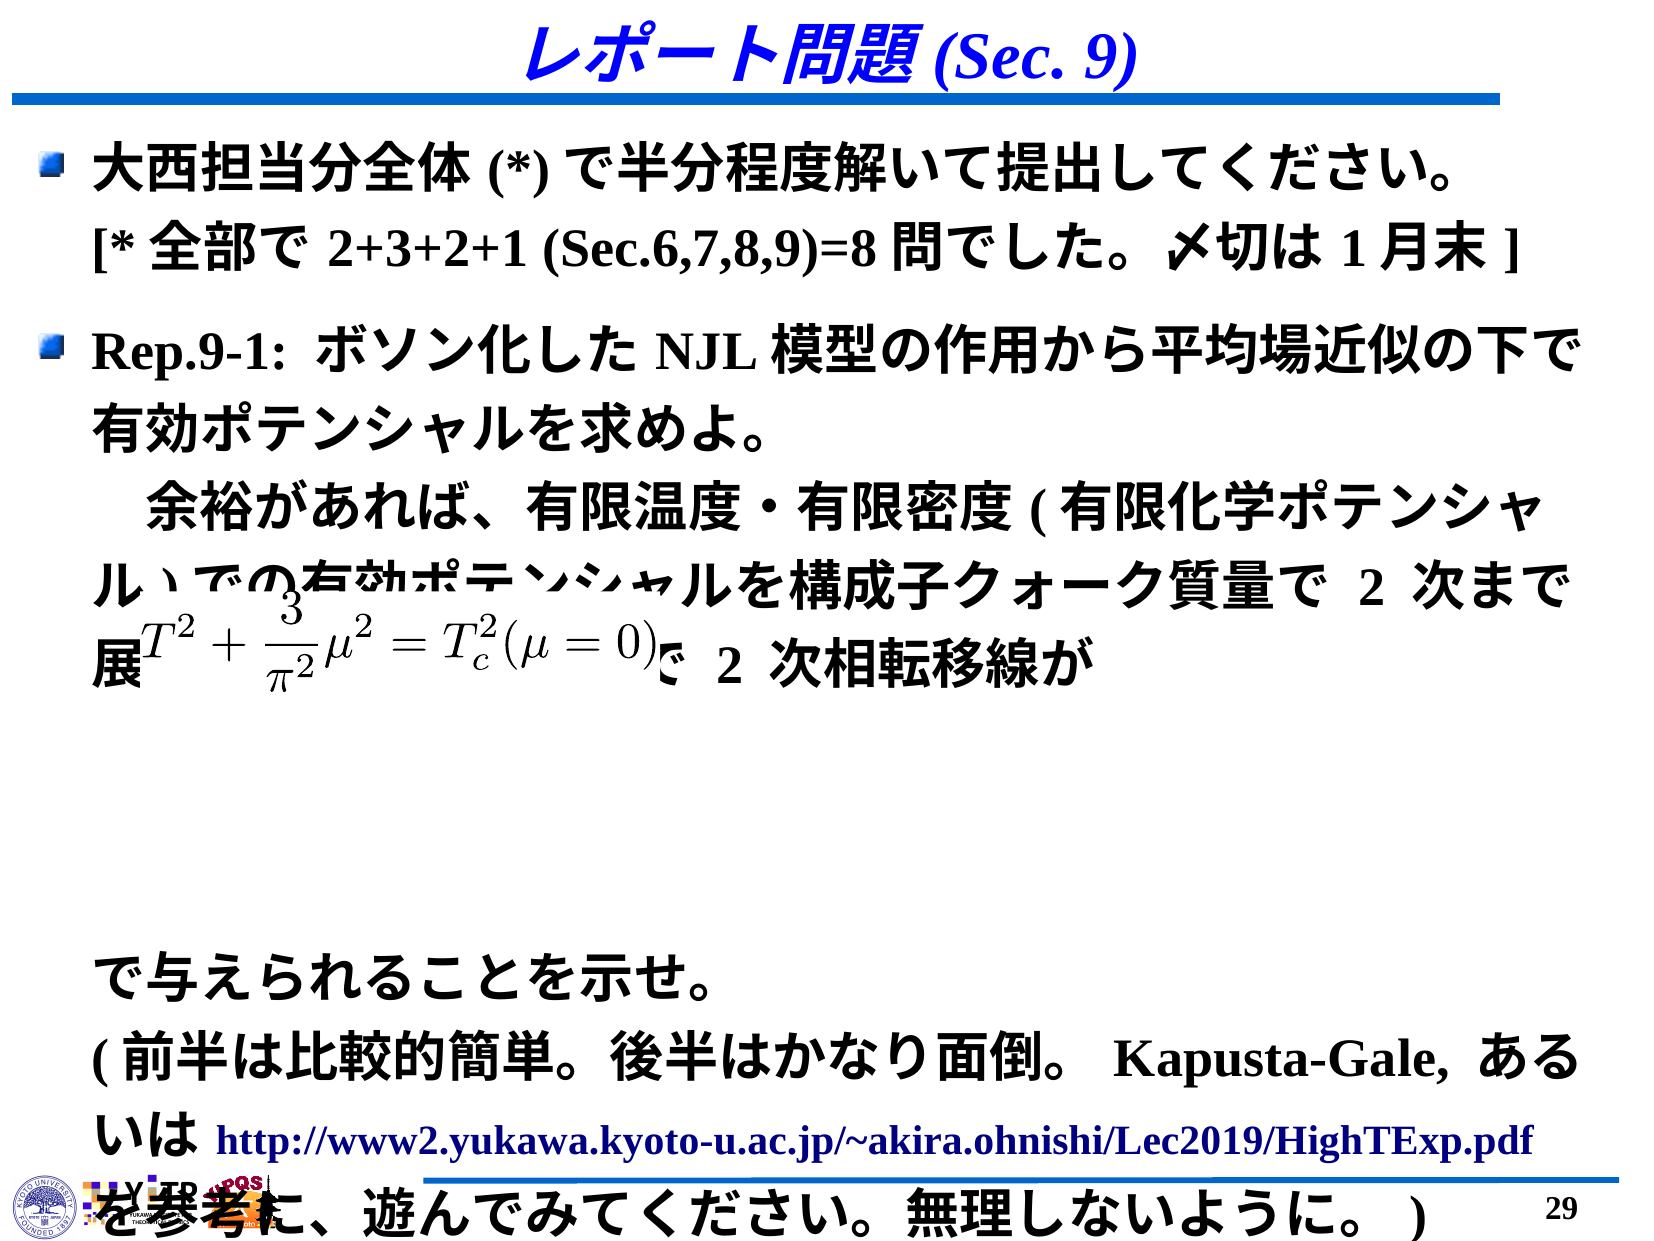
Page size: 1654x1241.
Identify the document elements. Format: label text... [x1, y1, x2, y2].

text_box [140, 590, 661, 693]
picture [11, 1170, 281, 1241]
list 大西担当分全体(*)で半分程度解いて提出してください。 [*全部で2+3+2+1 (Sec.6,7,8,9)=8問でした。〆切は1月末] Rep.9-1: ボソン化したNJL模型の作用から平均場近似の下で有効ポテンシャルを求めよ。 余裕があれば、有限温度・有限密度(有限化学ポテンシャル)での有効ポテンシャルを構成子クォーク質量で 2 次まで展開し、カイラル極限で 2 次相転移線が で与えられることを示せ。 (前半は比較的簡単。後半はかなり面倒。Kapusta-Gale, あるいはhttp://www2.yukawa.kyoto-u.ac.jp/~akira.ohnishi/Lec2019/HighTExp.pdf を参考に、遊んでみてください。無理しないように。) Rep.9-2: 物理現象における1次相転移、および2次相転移の例を挙げ、その特徴をまとめよ。(レポート用紙1枚程度で述べること。) [分母としては数えません。] [20, 124, 1621, 1153]
title レポート問題(Sec. 9) [0, 0, 1654, 99]
